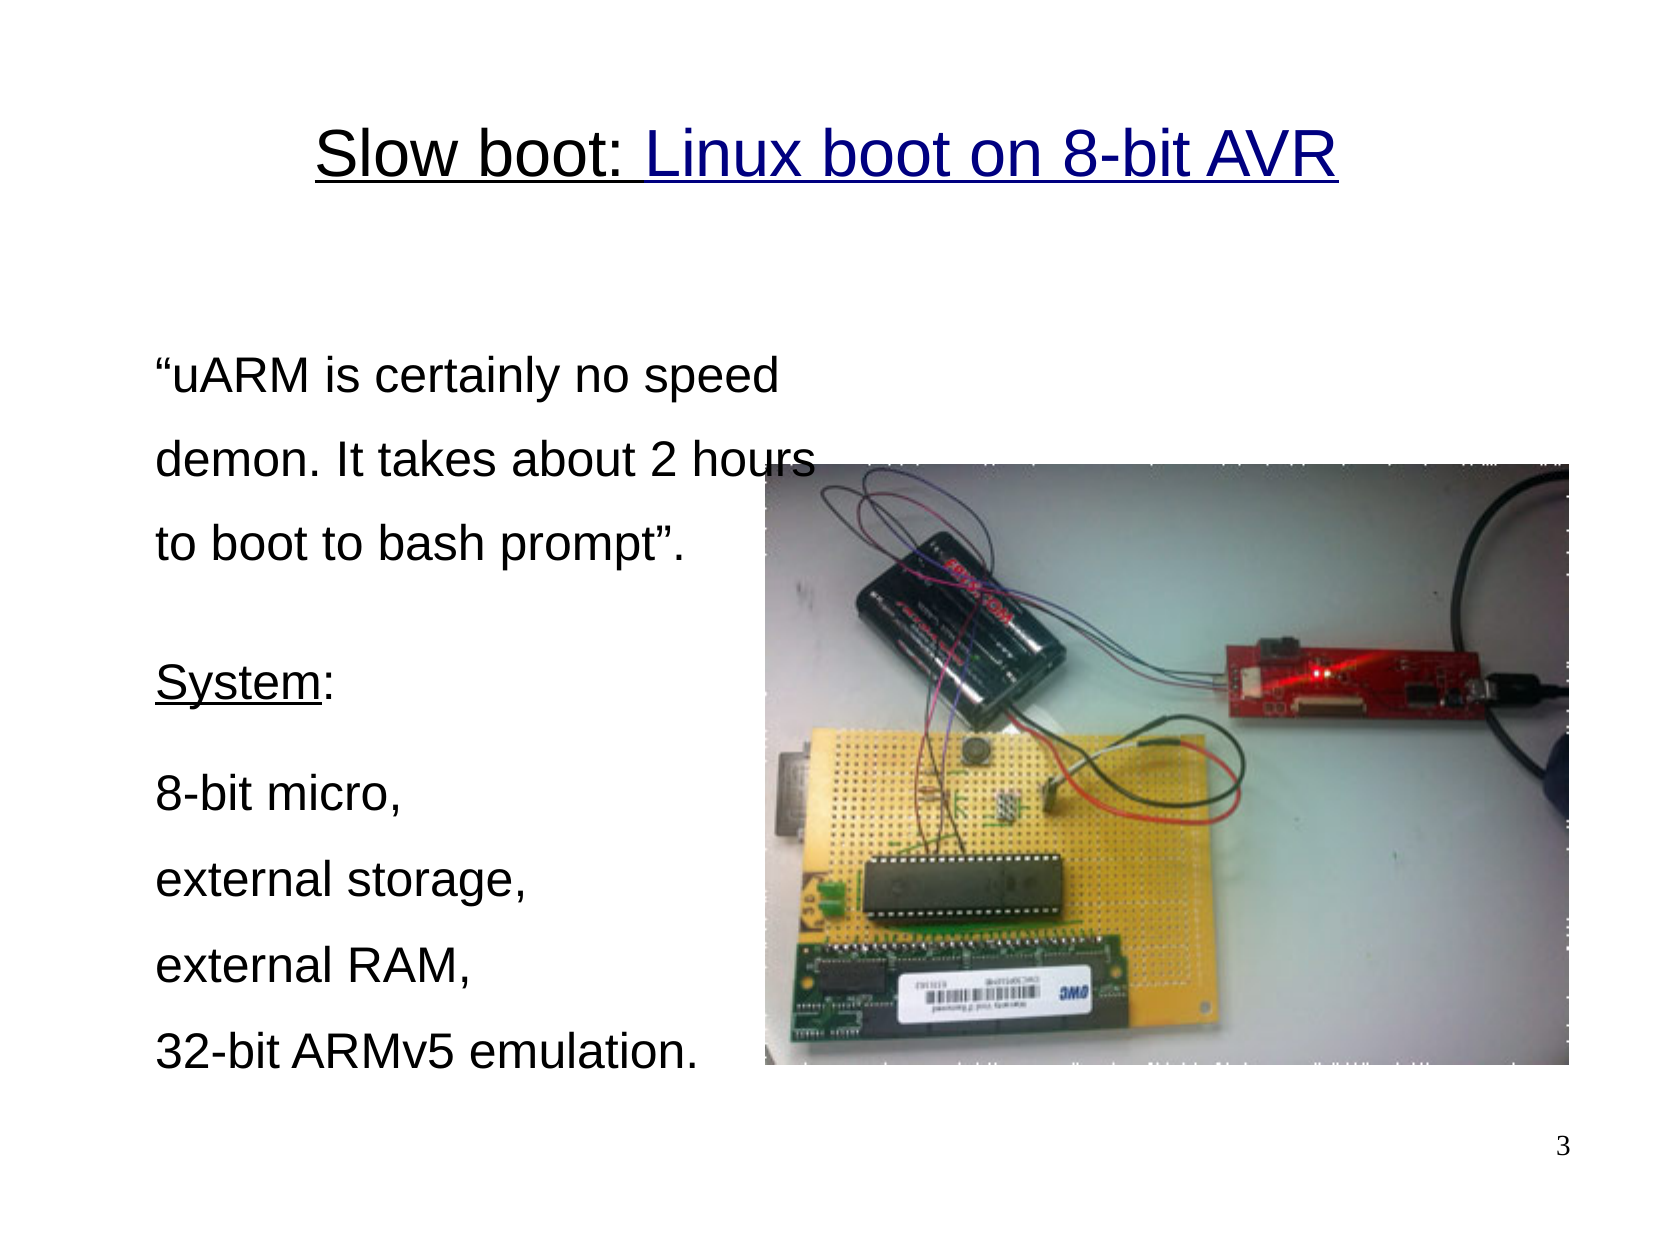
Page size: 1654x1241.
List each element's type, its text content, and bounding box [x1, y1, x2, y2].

title Slow boot: Linux boot on 8-bit AVR [82, 49, 1571, 257]
text_box “uARM is certainly no speed demon. It takes about 2 hours to boot to bash prompt”. System: 8-bit micro, external storage, external RAM, 32-bit ARMv5 emulation. [105, 256, 841, 1081]
picture [841, 464, 1569, 1066]
